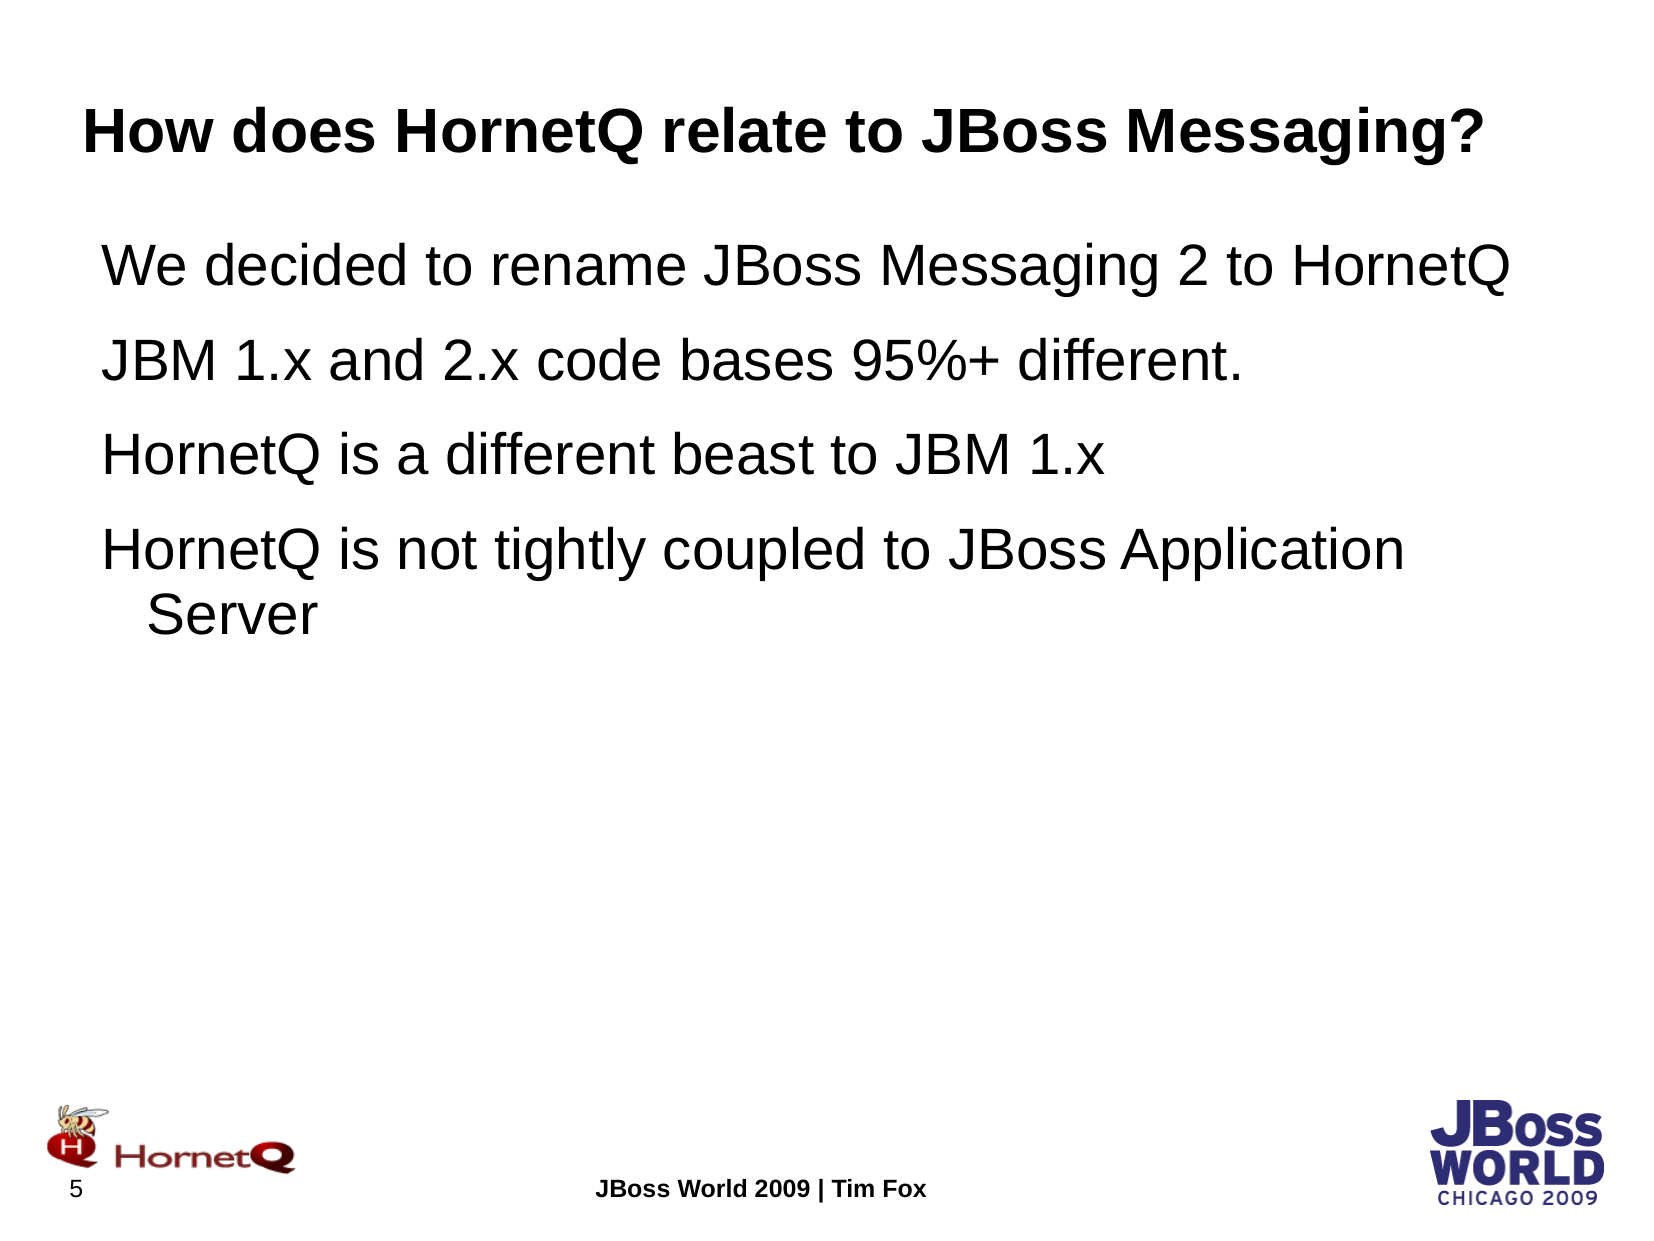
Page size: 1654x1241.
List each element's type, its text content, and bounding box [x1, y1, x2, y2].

title How does HornetQ relate to JBoss Messaging? [82, 37, 1571, 226]
picture [1430, 1099, 1604, 1212]
list We decided to rename JBoss Messaging 2 to HornetQ JBM 1.x and 2.x code bases 95%+ different. HornetQ is a different beast to JBM 1.x HornetQ is not tightly coupled to JBoss Application Server [86, 232, 1576, 755]
picture [46, 1101, 297, 1177]
